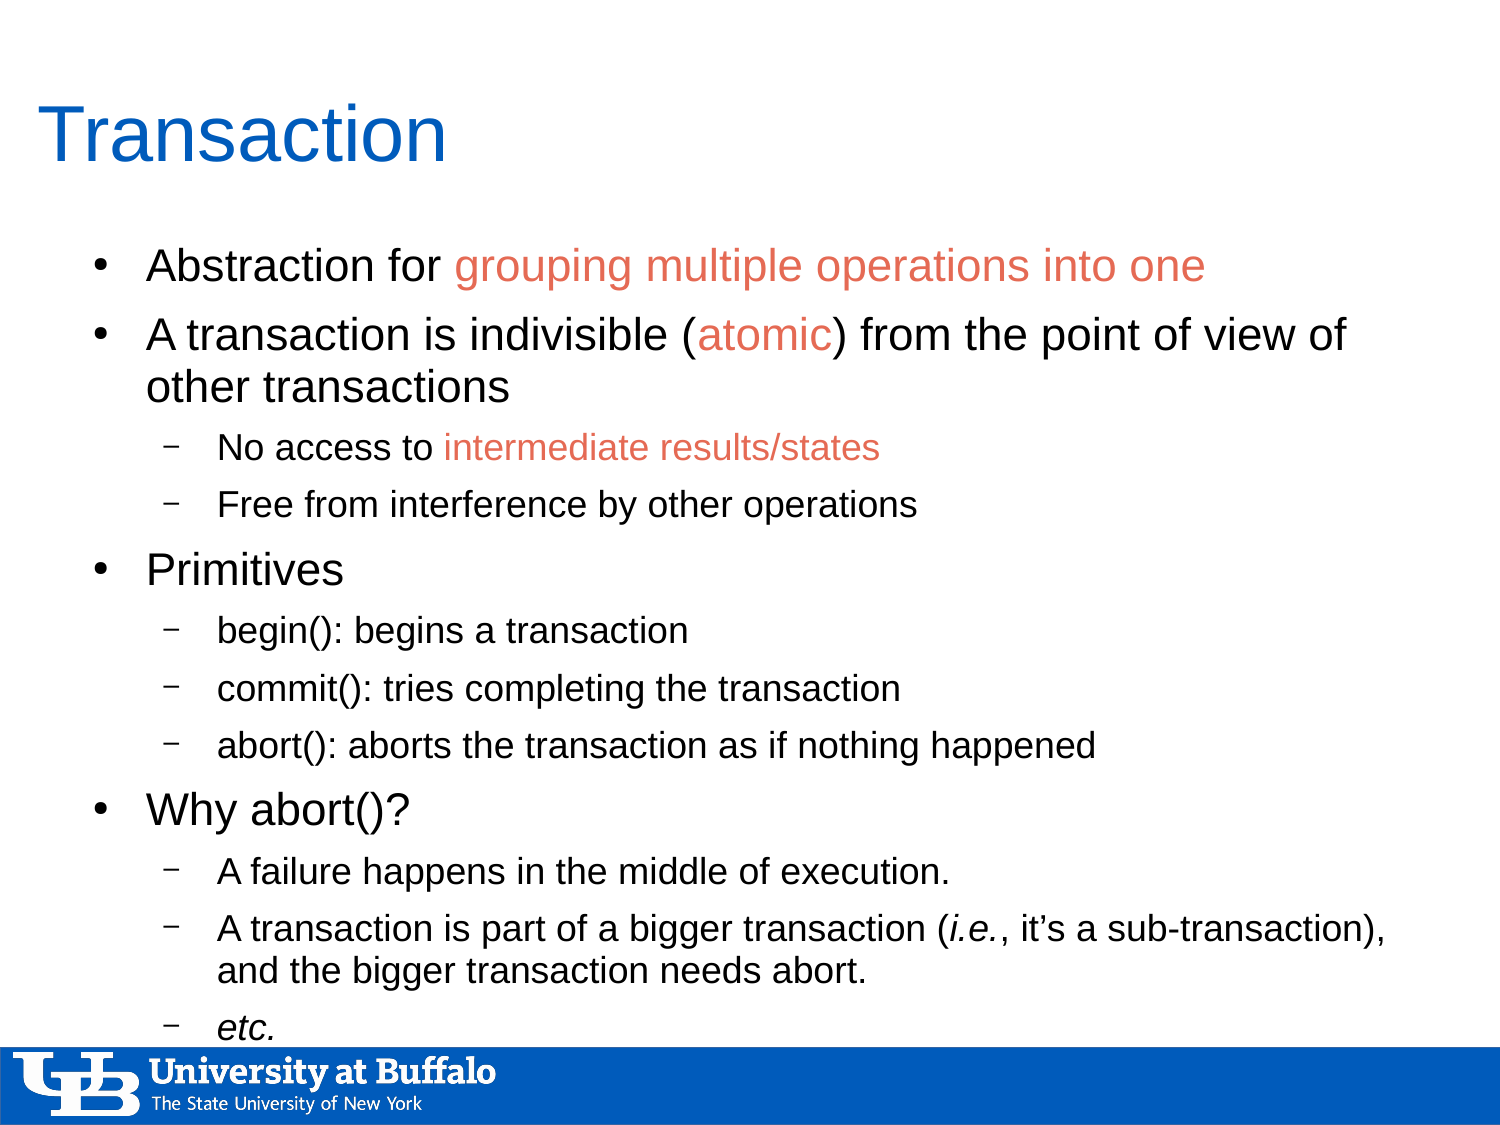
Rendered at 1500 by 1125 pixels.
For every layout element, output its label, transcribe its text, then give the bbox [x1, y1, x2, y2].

list Abstraction for grouping multiple operations into one A transaction is indivisible (atomic) from the point of view of other transactions No access to intermediate results/states Free from interference by other operations Primitives begin(): begins a transaction commit(): tries completing the transaction abort(): aborts the transaction as if nothing happened Why abort()? A failure happens in the middle of execution. A transaction is part of a bigger transaction (i.e., it’s a sub-transaction), and the bigger transaction needs abort. etc. [75, 239, 1426, 893]
title Transaction [37, 40, 1388, 228]
picture [13, 1052, 496, 1116]
